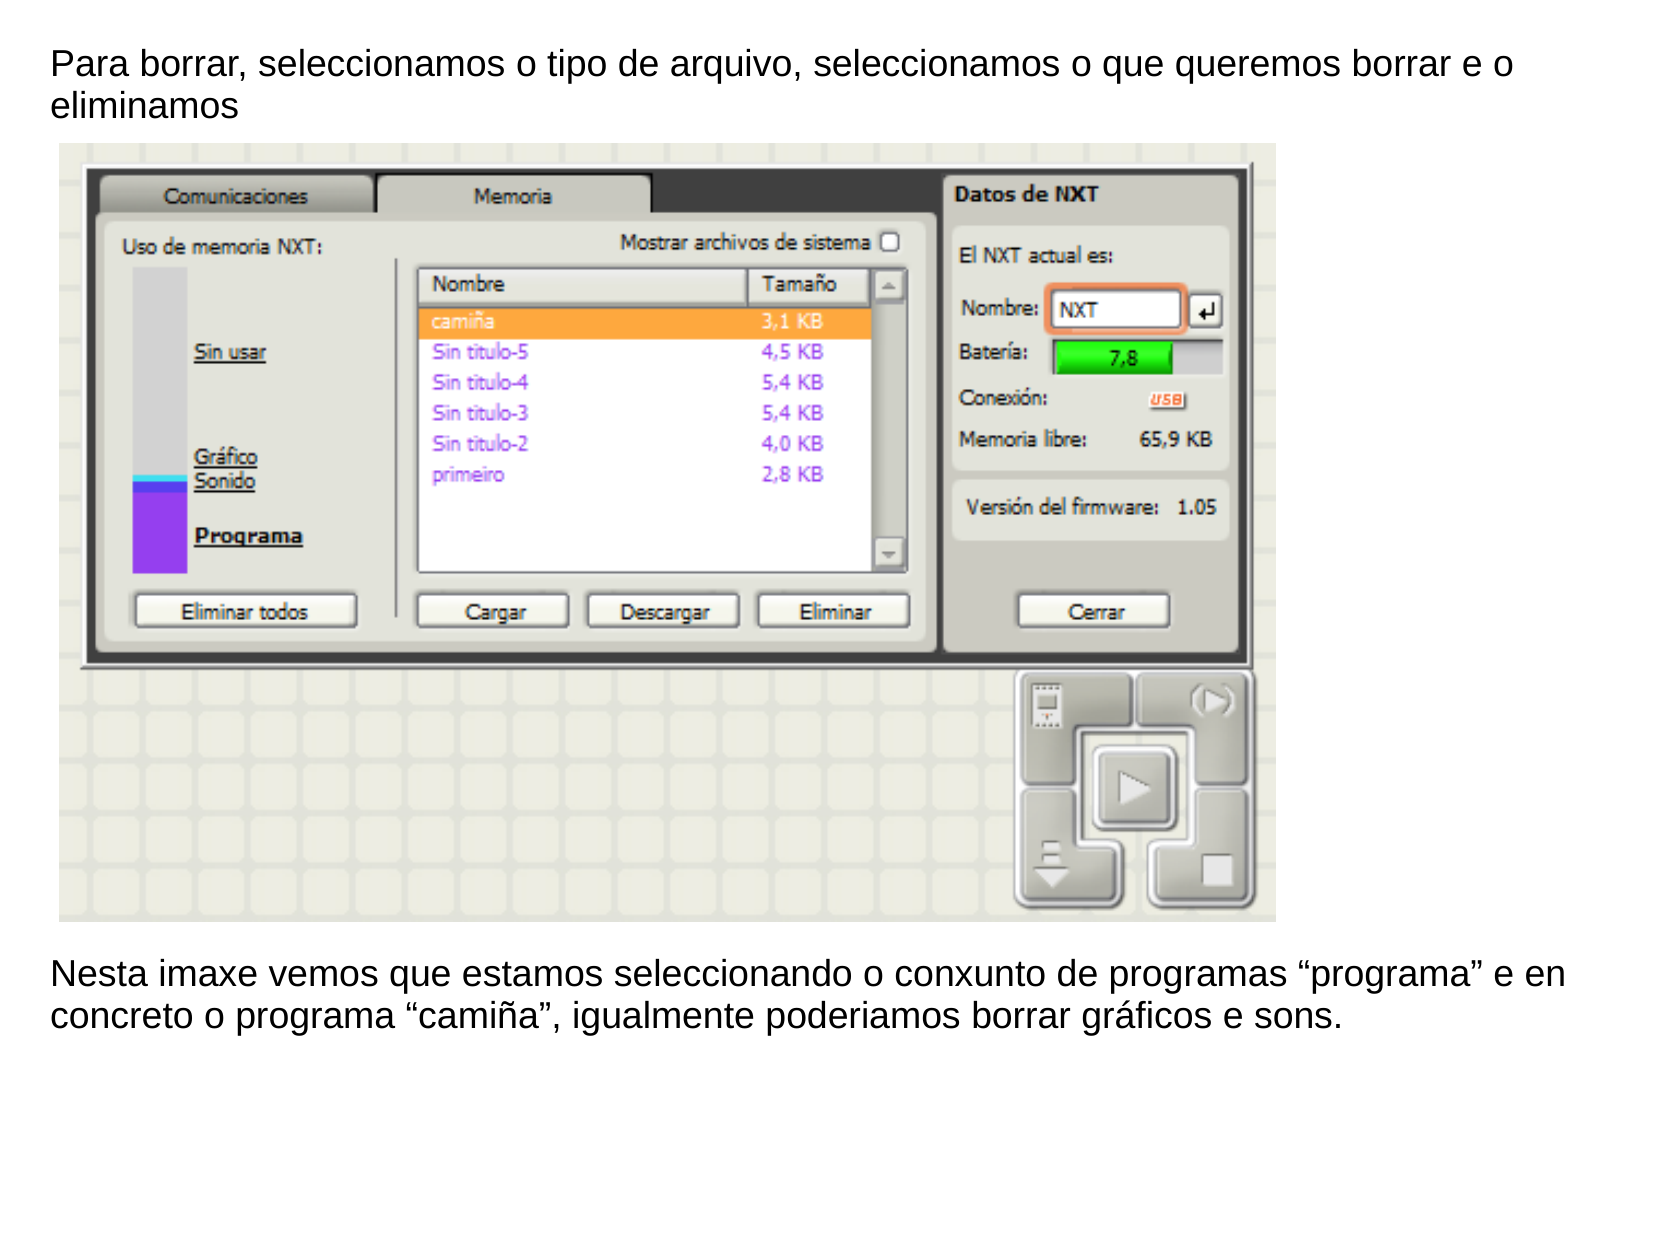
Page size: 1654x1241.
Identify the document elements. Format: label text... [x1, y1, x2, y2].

picture [59, 143, 1276, 922]
text_box Para borrar, seleccionamos o tipo de arquivo, seleccionamos o que queremos borrar e o eliminamos [35, 35, 1607, 134]
text_box Nesta imaxe vemos que estamos seleccionando o conxunto de programas “programa” e en concreto o programa “camiña”, igualmente poderiamos borrar gráficos e sons. [35, 944, 1595, 1085]
